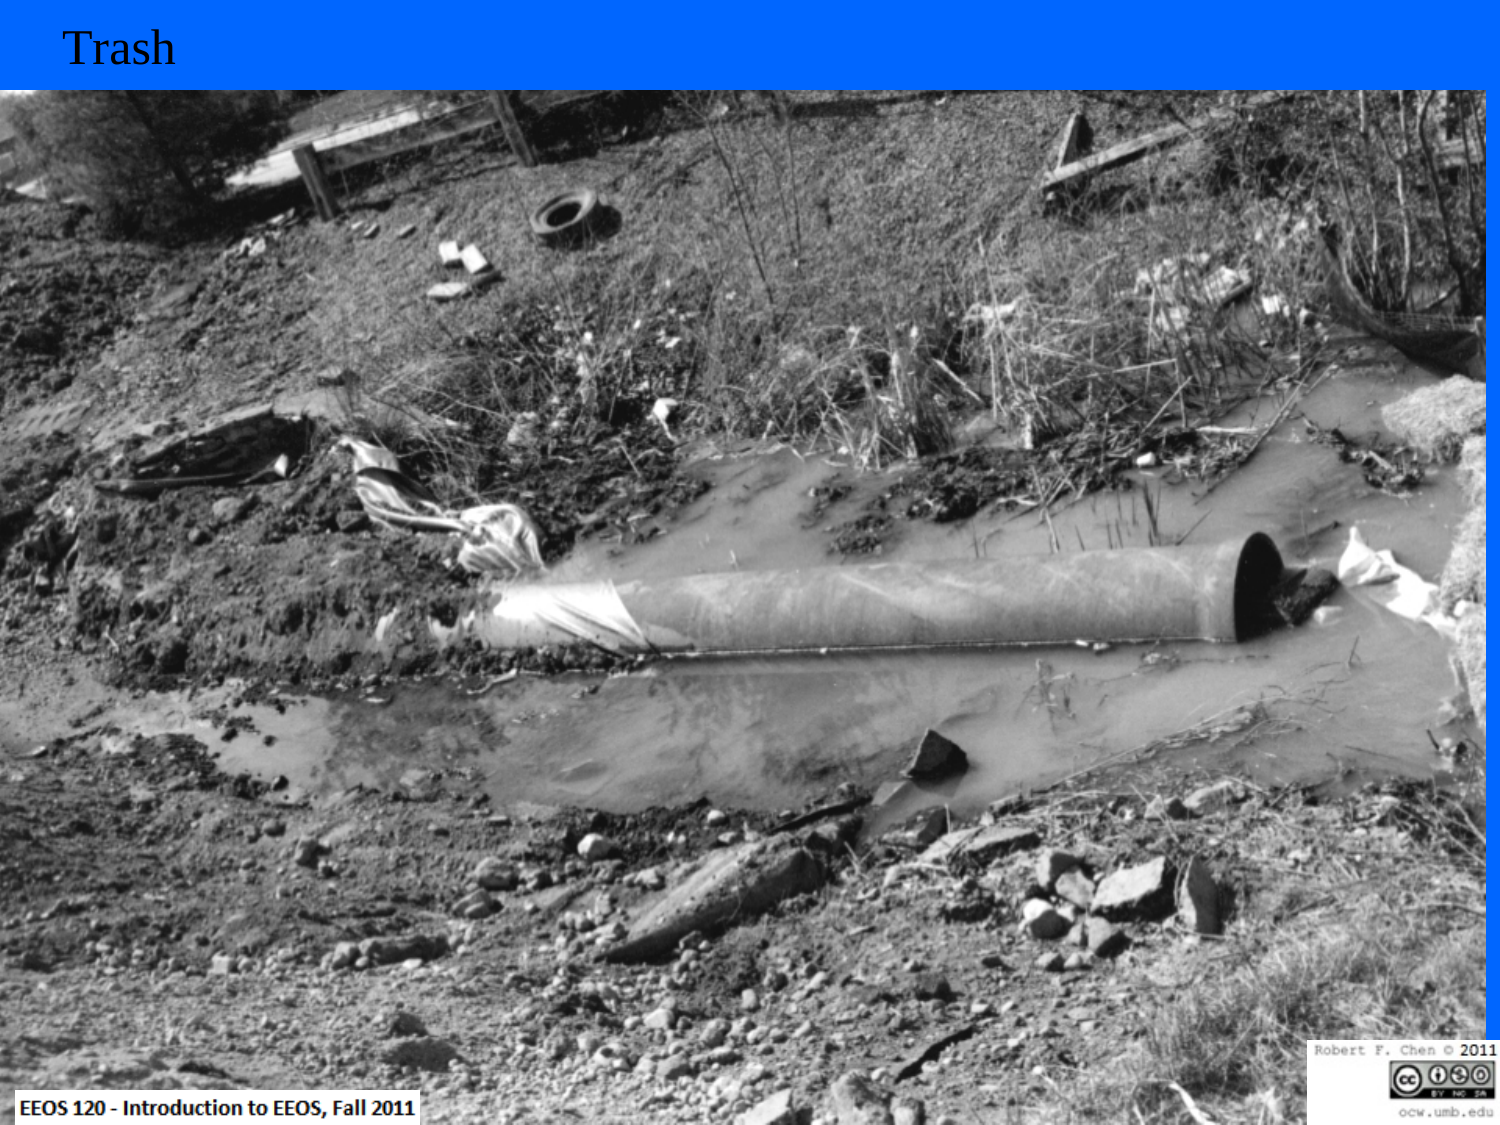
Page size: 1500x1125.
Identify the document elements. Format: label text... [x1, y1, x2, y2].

text_box Trash [47, 6, 192, 83]
picture [0, 90, 1500, 1125]
